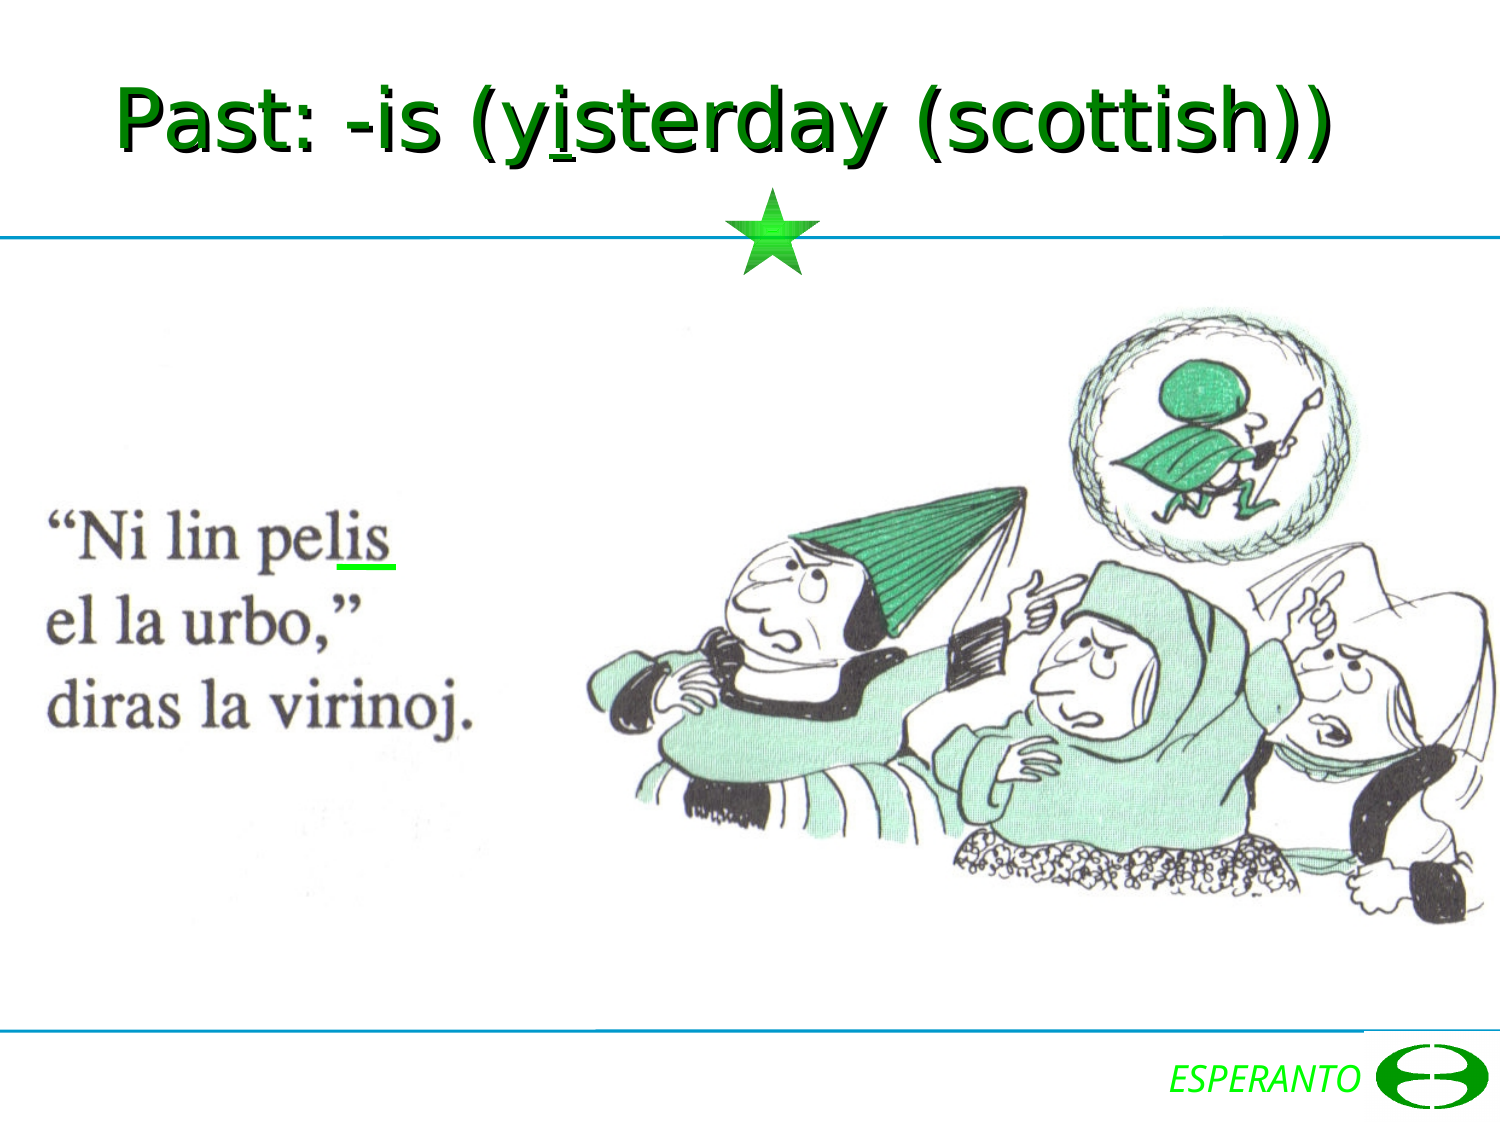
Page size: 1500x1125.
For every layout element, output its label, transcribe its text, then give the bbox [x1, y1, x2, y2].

picture [37, 289, 1500, 945]
picture [1364, 1032, 1500, 1122]
title Past: -is (yisterday (scottish)) [112, 5, 1448, 245]
